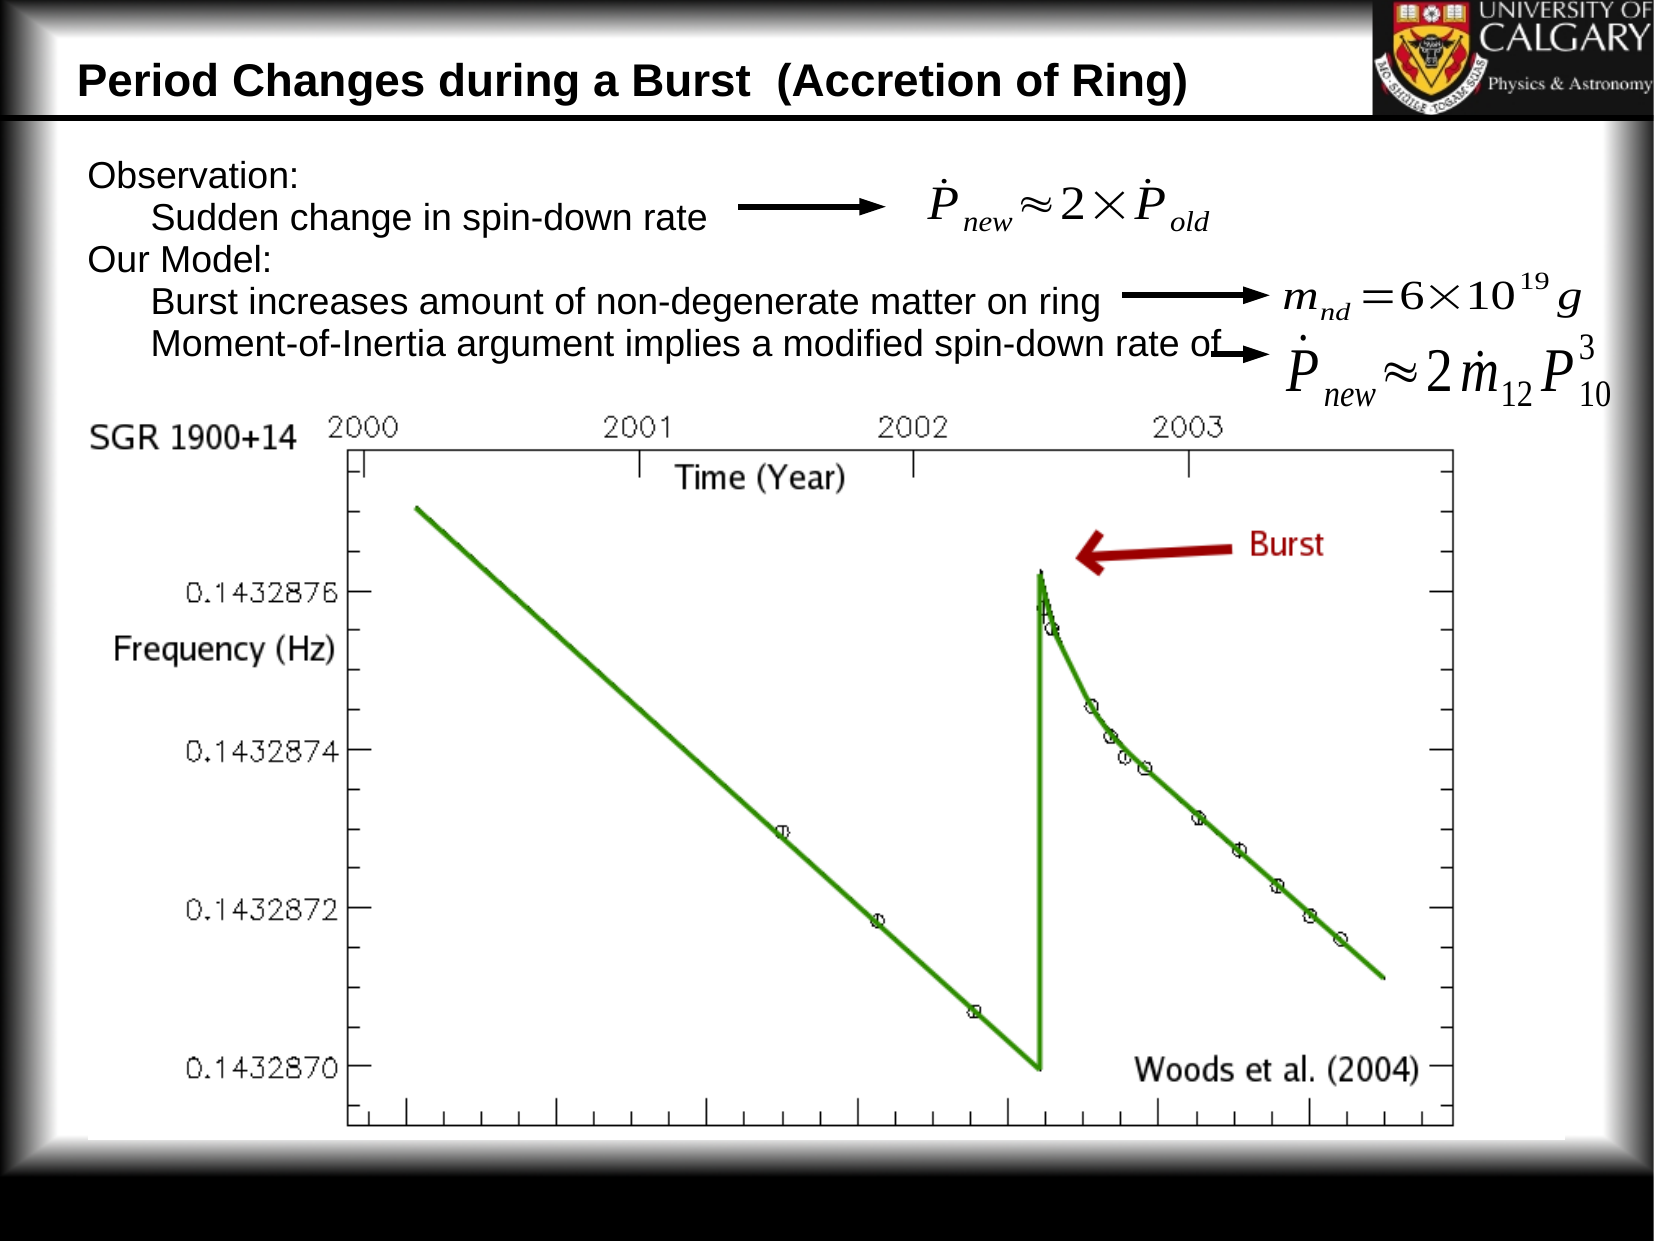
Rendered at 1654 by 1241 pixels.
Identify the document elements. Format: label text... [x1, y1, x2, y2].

picture [0, 121, 1654, 1241]
chart [911, 177, 1222, 239]
picture [0, 0, 1654, 115]
chart [1269, 265, 1625, 414]
text_box Observation: Sudden change in spin-down rate Our Model: Burst increases amount of non-degenerate matter on ring Moment-of-Inertia argument implies a modified spin-down rate of [59, 143, 1240, 417]
text_box Period Changes during a Burst (Accretion of Ring) [59, 45, 1207, 118]
